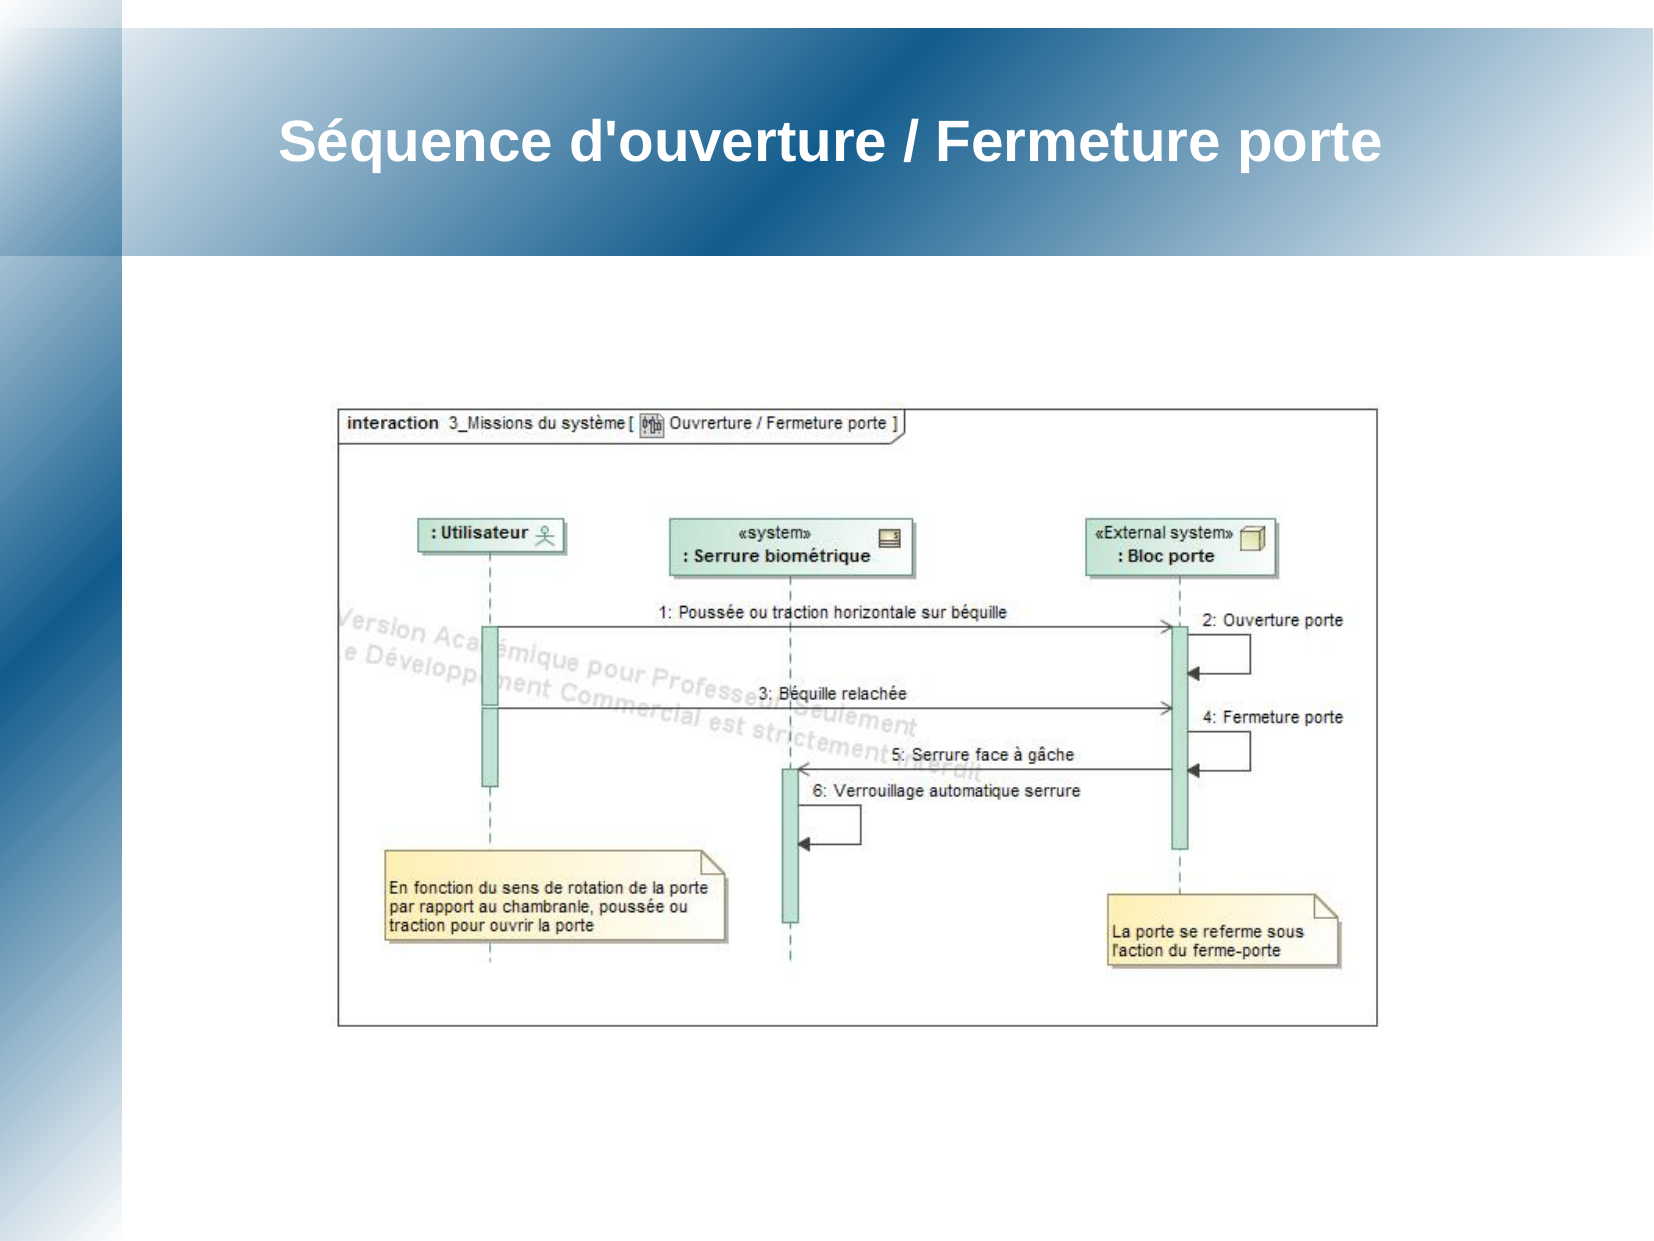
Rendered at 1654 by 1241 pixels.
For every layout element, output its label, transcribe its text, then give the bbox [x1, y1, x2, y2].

title Séquence d'ouverture / Fermeture porte [125, 45, 1537, 238]
subtitle [127, 323, 1603, 1167]
